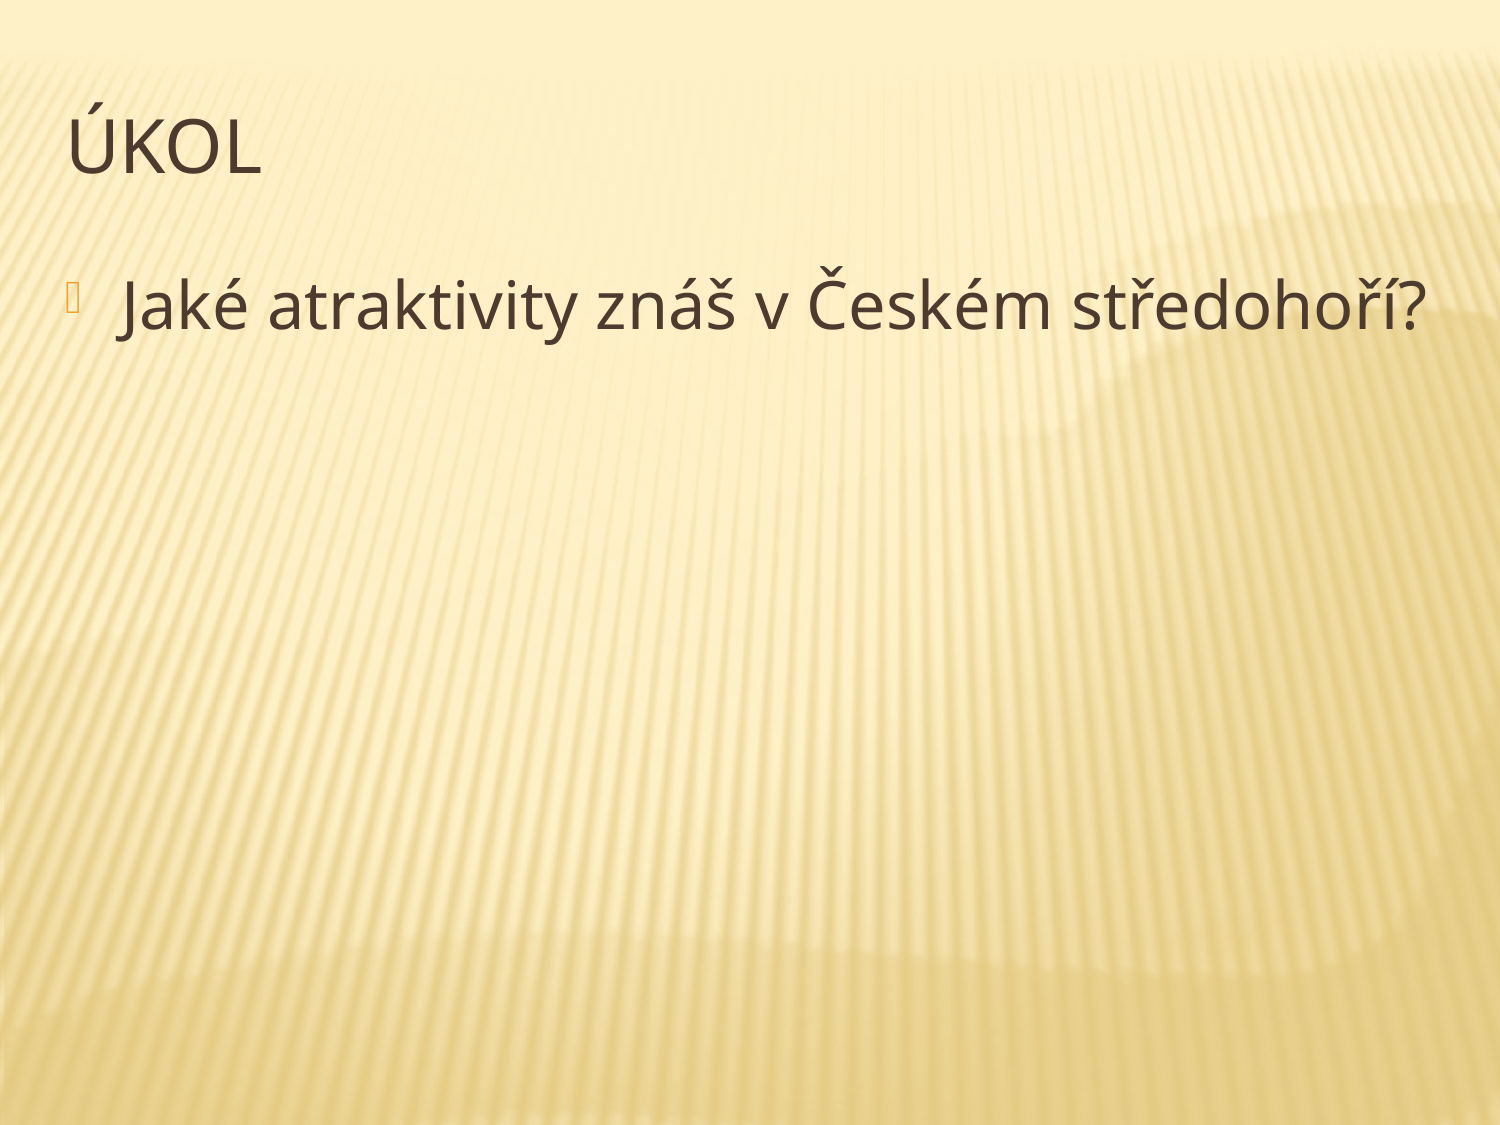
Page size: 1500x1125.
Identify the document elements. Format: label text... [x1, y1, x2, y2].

title Úkol [50, 75, 1476, 213]
list Jaké atraktivity znáš v Českém středohoří? [50, 254, 1476, 998]
